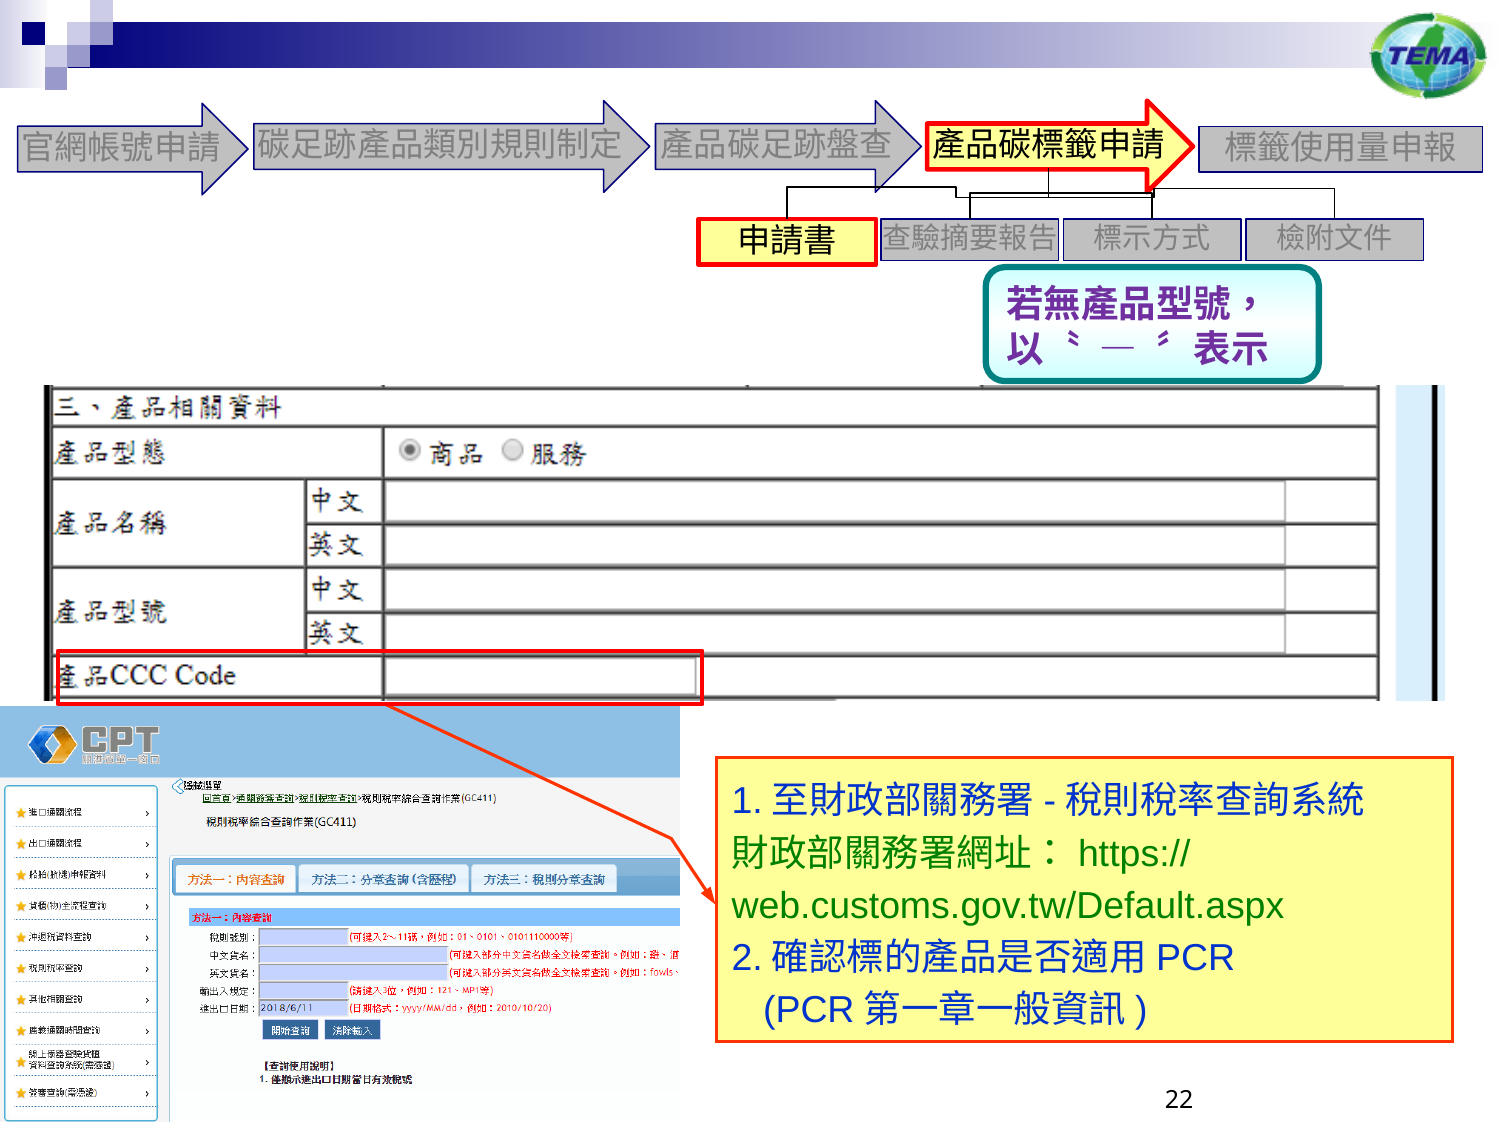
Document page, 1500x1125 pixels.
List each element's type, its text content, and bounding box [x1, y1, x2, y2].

text_box 21 [1149, 1050, 1500, 1125]
picture [39, 385, 1445, 701]
text_box 申請書 [699, 219, 876, 265]
text_box 查驗摘要報告 [881, 219, 1058, 260]
text_box 標示方式 [1064, 219, 1241, 260]
text_box 1.至財政部關務署-稅則稅率查詢系統 財政部關務署網址：https://web.customs.gov.tw/Default.aspx 2.確認標的產品是否適用PCR (PCR第一章一般資訊) [717, 758, 1453, 1041]
text_box 標籤使用量申報 [1199, 126, 1482, 172]
picture [0, 706, 680, 1122]
text_box 檢附文件 [1246, 219, 1423, 260]
text_box 官網帳號申請 [17, 103, 249, 195]
picture [60, 653, 700, 701]
text_box 若無產品型號，以〝 — 〞表示 [985, 267, 1319, 382]
text_box 產品碳標籤申請 [927, 100, 1193, 193]
text_box 碳足跡產品類別規則制定 [253, 100, 650, 193]
text_box 產品碳足跡盤查 [655, 100, 922, 189]
